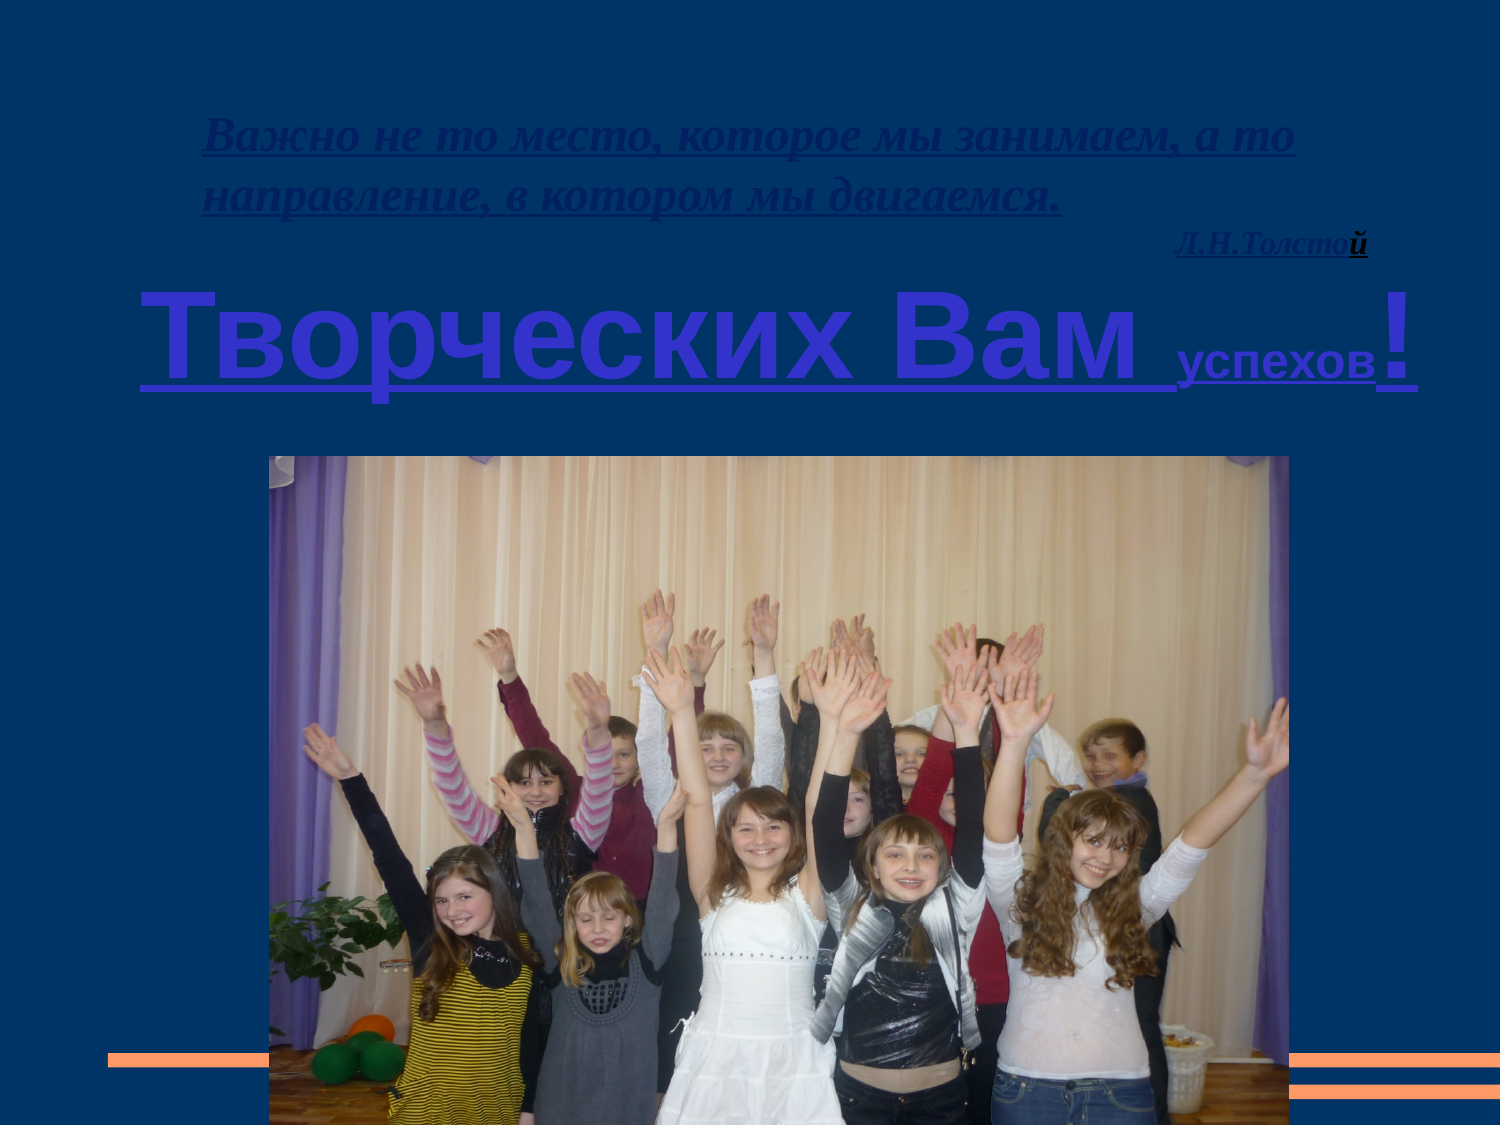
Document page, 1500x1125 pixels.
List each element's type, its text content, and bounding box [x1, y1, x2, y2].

text_box Творческих Вам успехов! [58, 246, 1500, 411]
picture [269, 456, 1289, 1125]
text_box Важно не то место, которое мы занимаем, а то направление, в котором мы двигаемся. Л.Н.Толстой [187, 93, 1383, 246]
